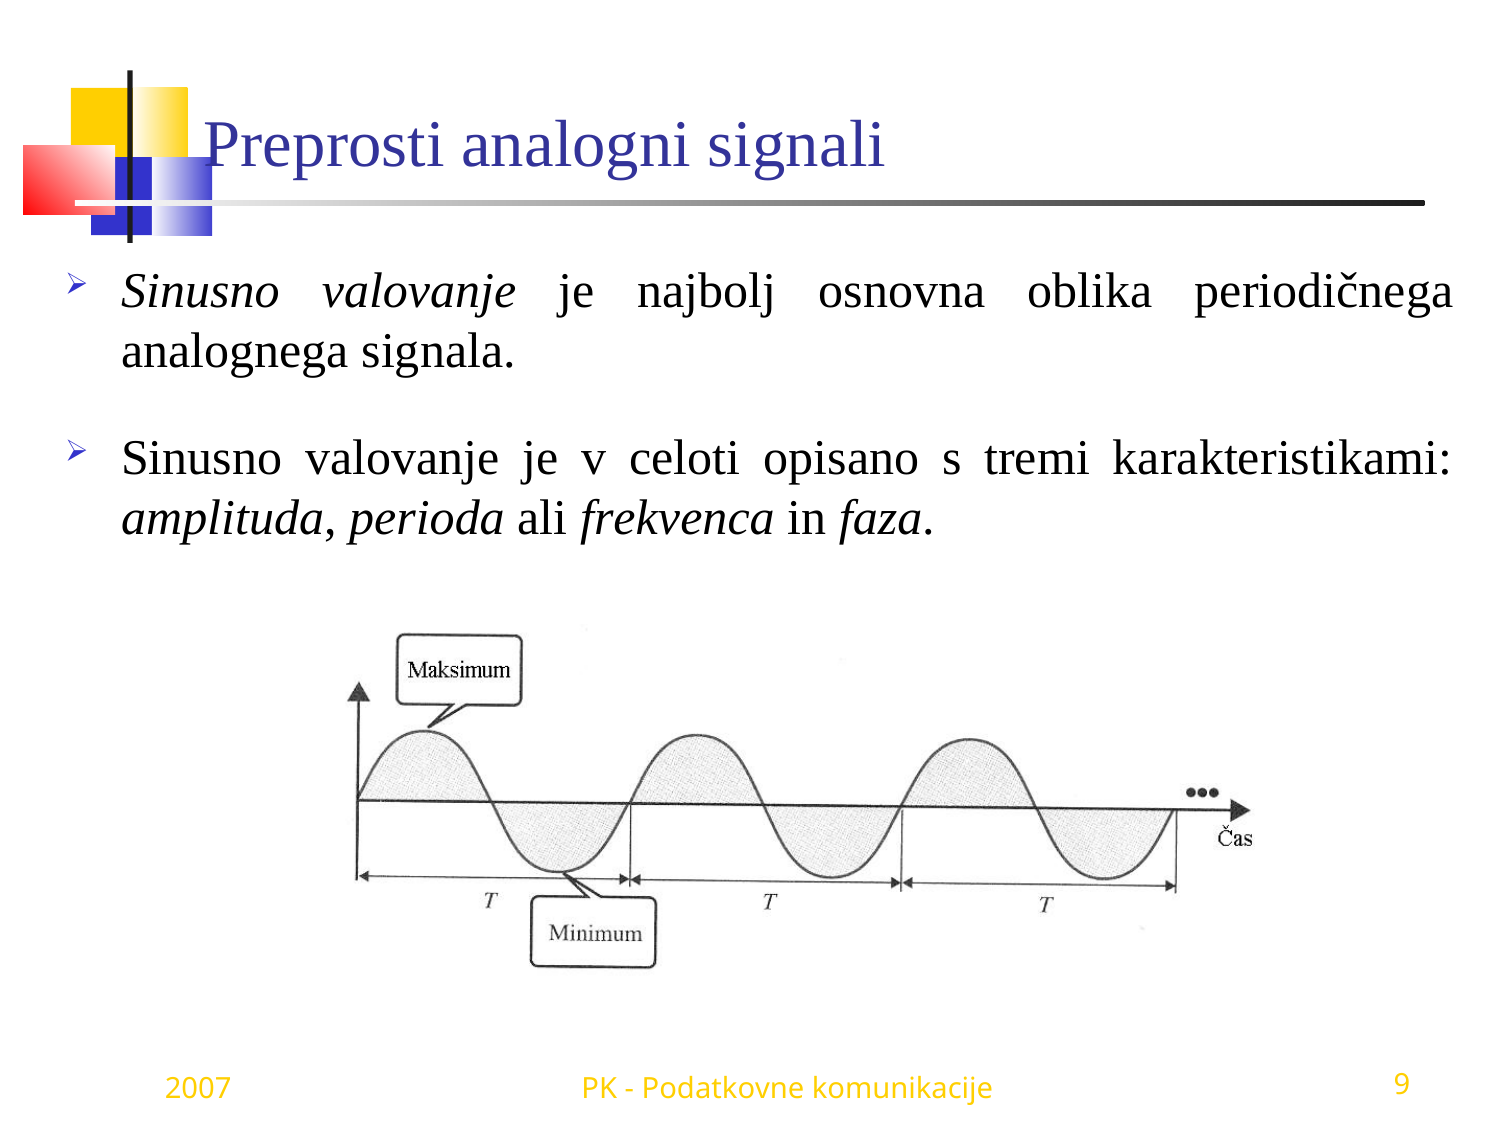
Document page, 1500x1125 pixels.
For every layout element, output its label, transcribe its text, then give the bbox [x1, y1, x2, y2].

text_box 2007 [150, 1037, 463, 1113]
title Preprosti analogni signali [188, 92, 1468, 188]
text_box <number> [1112, 1037, 1426, 1113]
picture [287, 599, 1352, 1008]
list Sinusno valovanje je najbolj osnovna oblika periodičnega analognega signala. Sinusno valovanje je v celoti opisano s tremi karakteristikami: amplituda, perioda ali frekvenca in faza. [50, 249, 1469, 1007]
text_box PK - Podatkovne komunikacije [549, 1037, 1026, 1113]
